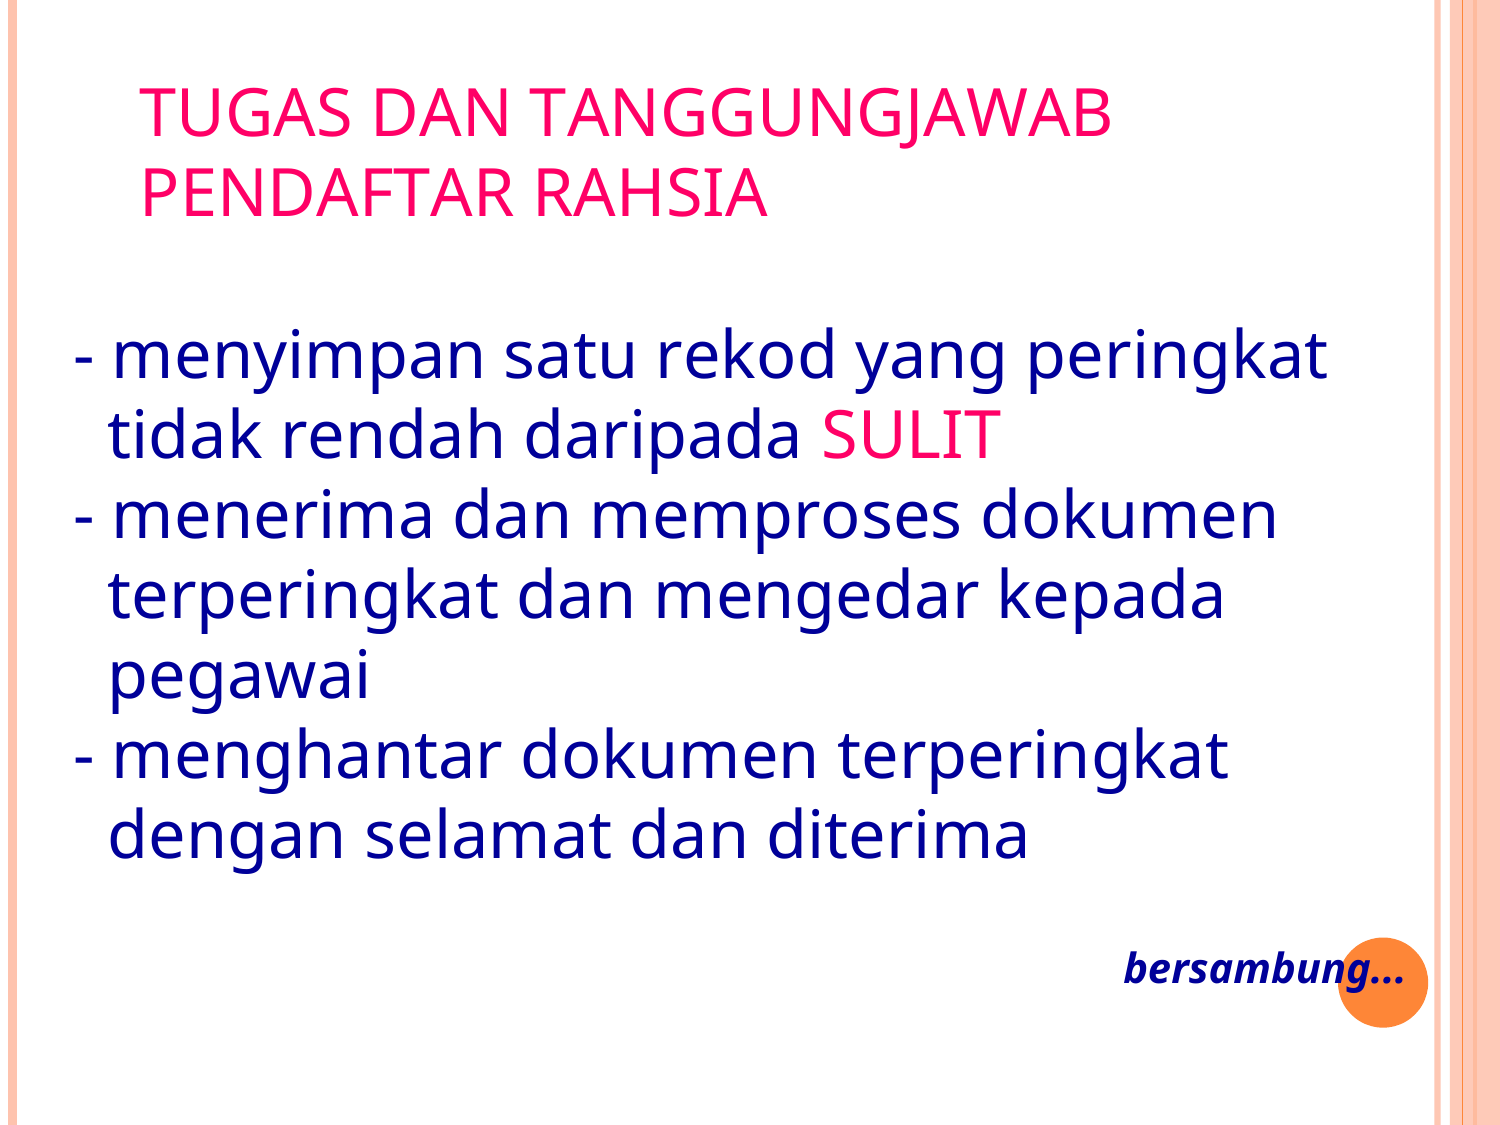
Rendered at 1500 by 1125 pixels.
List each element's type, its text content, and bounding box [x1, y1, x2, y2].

text_box TUGAS DAN TANGGUNGJAWAB PENDAFTAR RAHSIA [125, 62, 1130, 238]
text_box - menyimpan satu rekod yang peringkat tidak rendah daripada SULIT - menerima dan memproses dokumen terperingkat dan mengedar kepada pegawai - menghantar dokumen terperingkat dengan selamat dan diterima bersambung... [58, 304, 1473, 1000]
